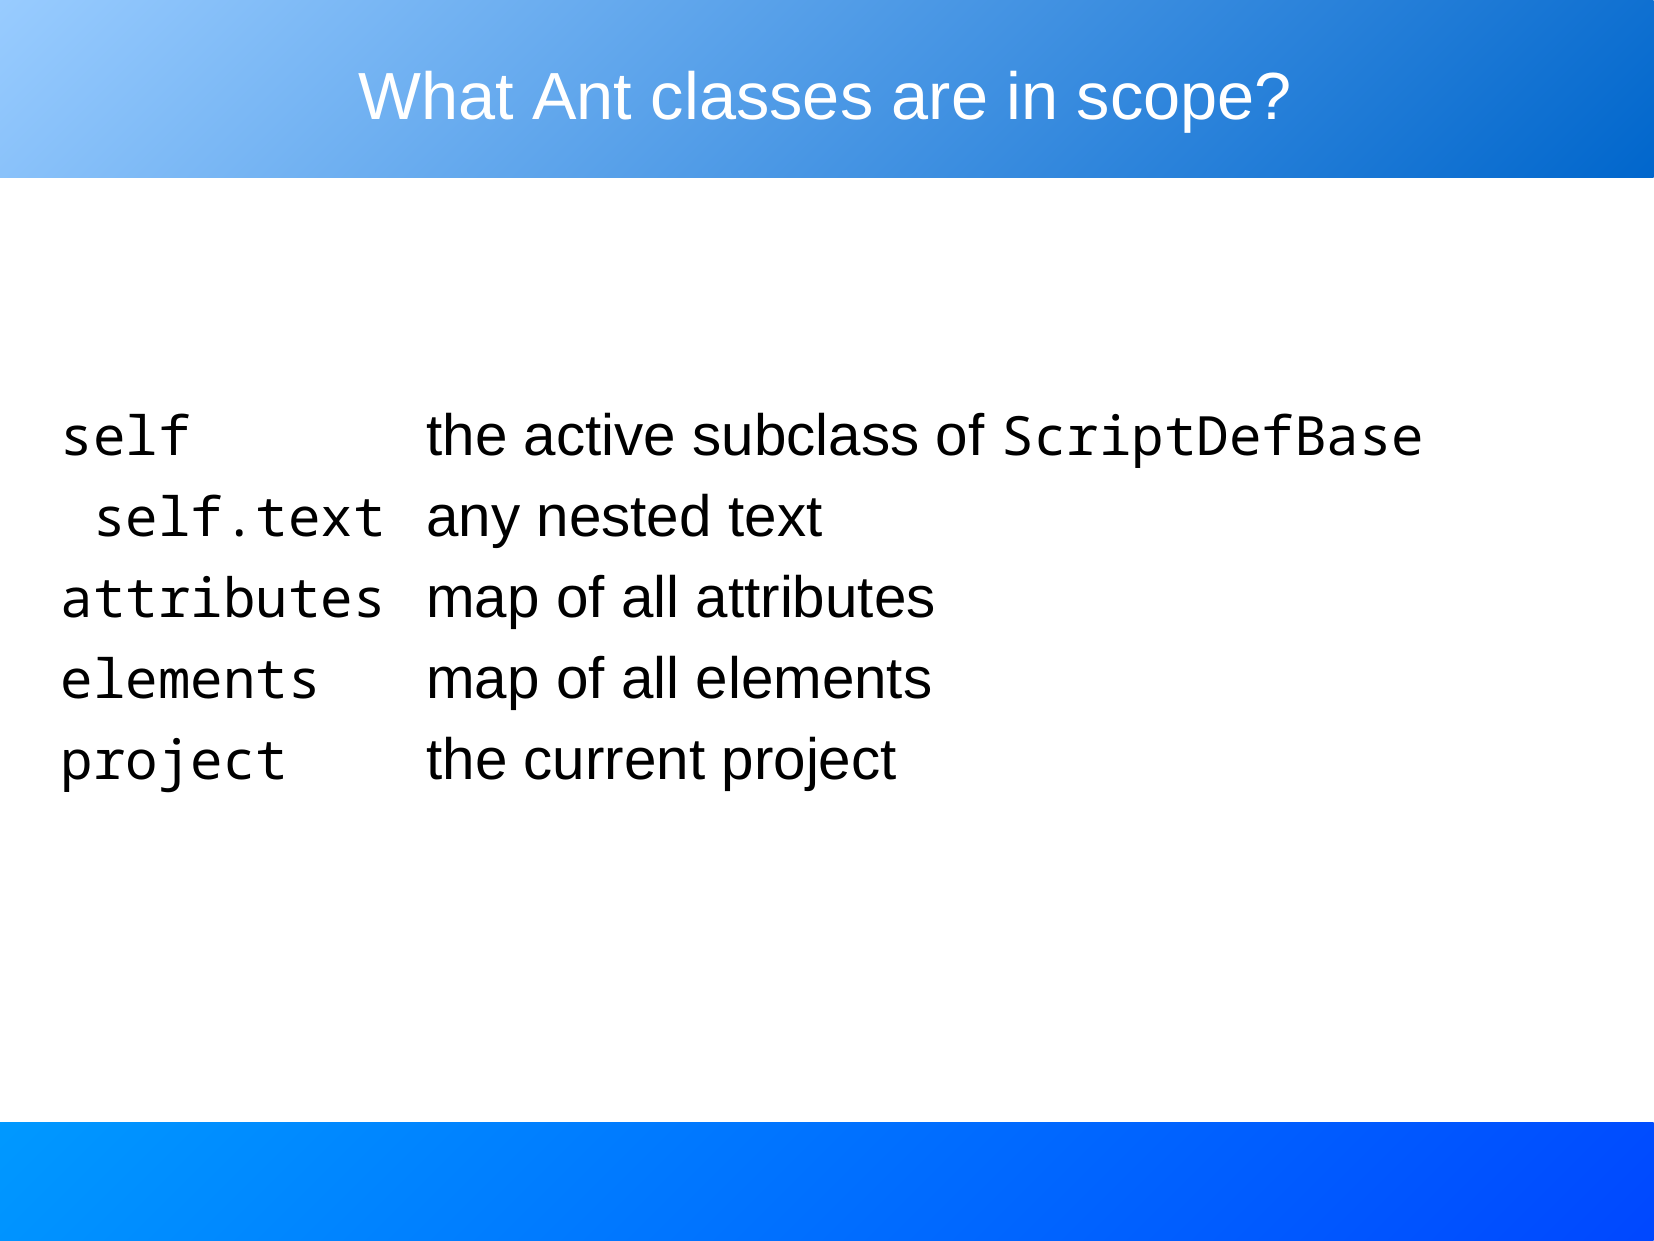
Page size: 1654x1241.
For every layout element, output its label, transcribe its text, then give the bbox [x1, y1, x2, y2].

list self the active subclass of ScriptDefBase self.text any nested text attributes map of all attributes elements map of all elements project the current project [60, 402, 1555, 1093]
title What Ant classes are in scope? [162, 59, 1489, 148]
